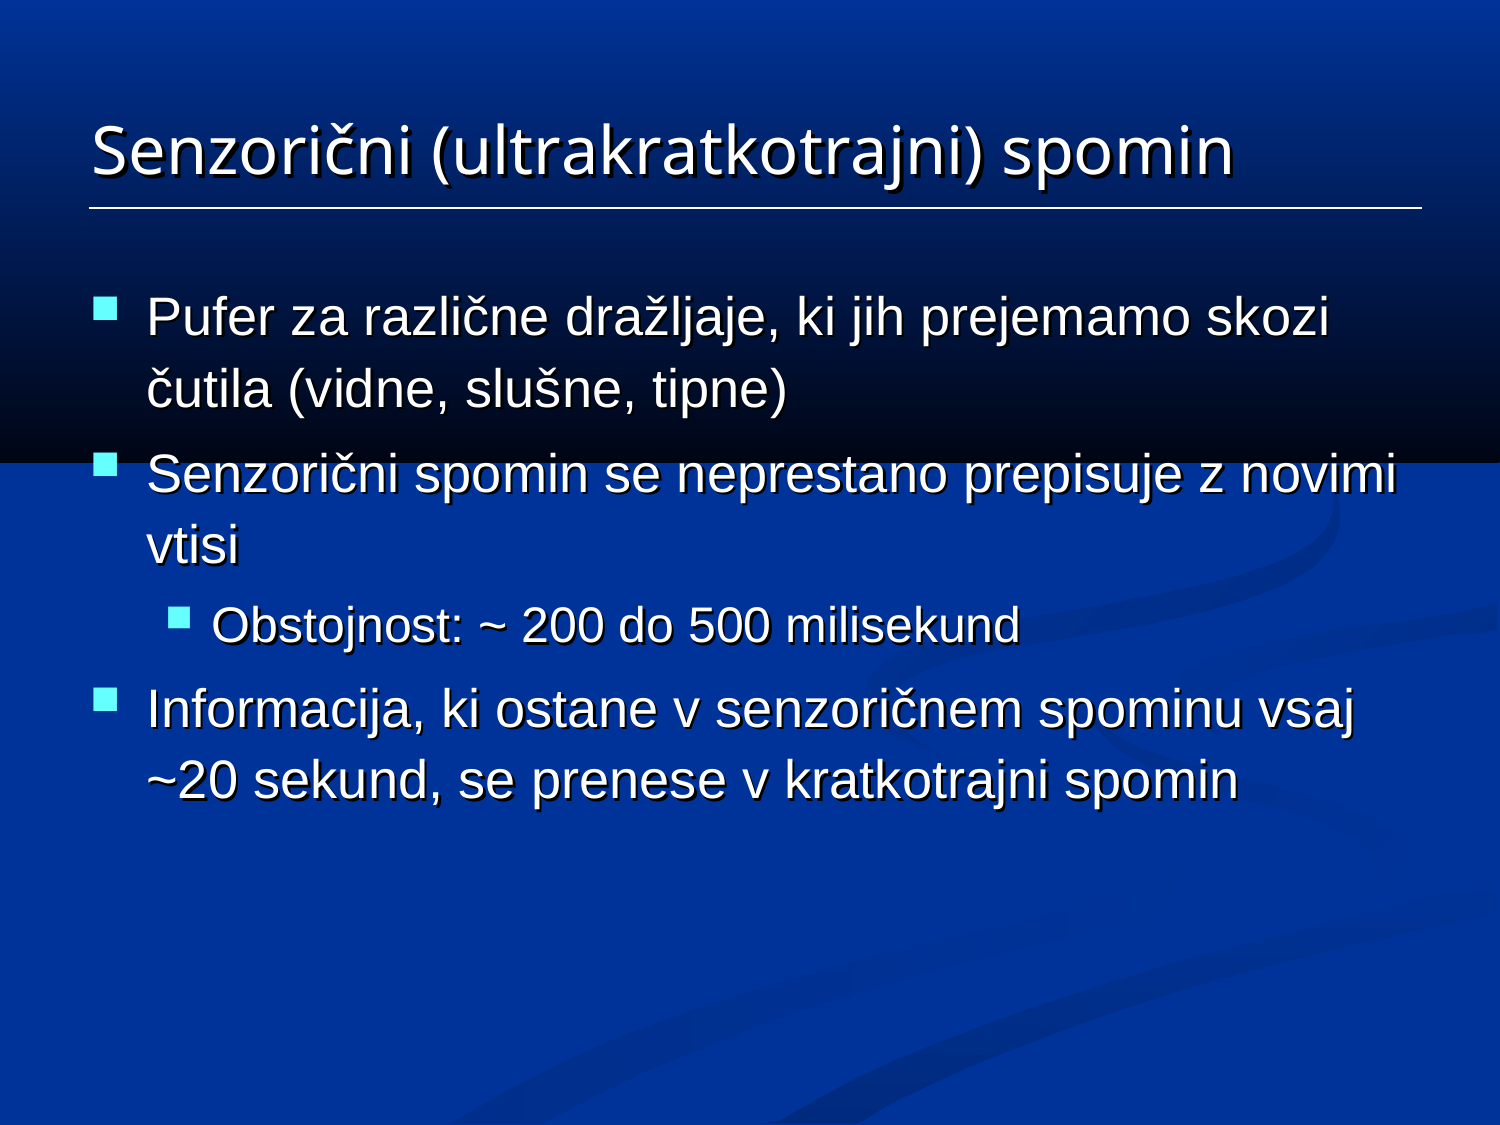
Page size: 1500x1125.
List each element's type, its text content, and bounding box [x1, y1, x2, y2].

list Pufer za različne dražljaje, ki jih prejemamo skozi čutila (vidne, slušne, tipne) Senzorični spomin se neprestano prepisuje z novimi vtisi Obstojnost: ~ 200 do 500 milisekund Informacija, ki ostane v senzoričnem spominu vsaj ~20 sekund, se prenese v kratkotrajni spomin [74, 267, 1459, 1035]
text_box Senzorični (ultrakratkotrajni) spomin [76, 54, 1352, 242]
